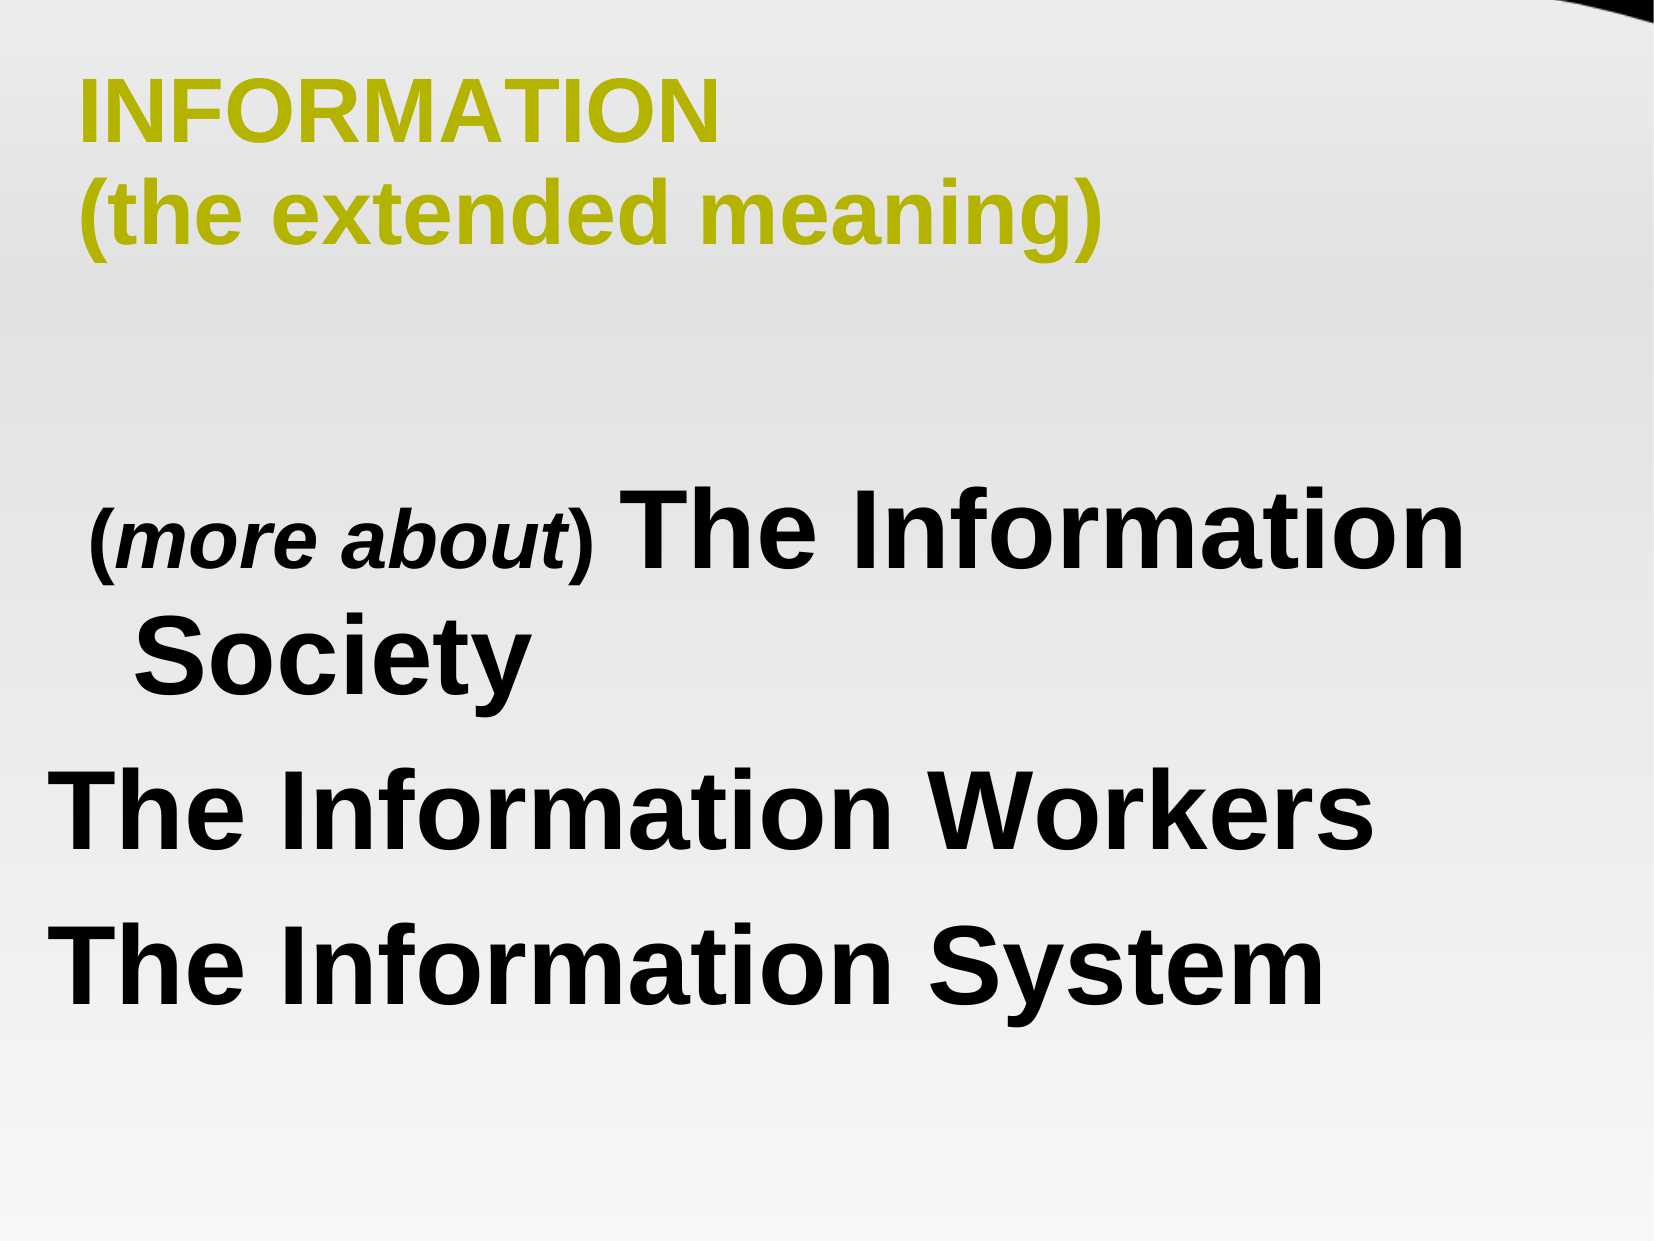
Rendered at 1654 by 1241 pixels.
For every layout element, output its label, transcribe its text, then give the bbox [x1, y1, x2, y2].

picture [0, 0, 1654, 1241]
list (more about) The Information Society The Information Workers The Information System [29, 467, 1625, 1029]
title INFORMATION (the extended meaning) [77, 59, 1565, 265]
